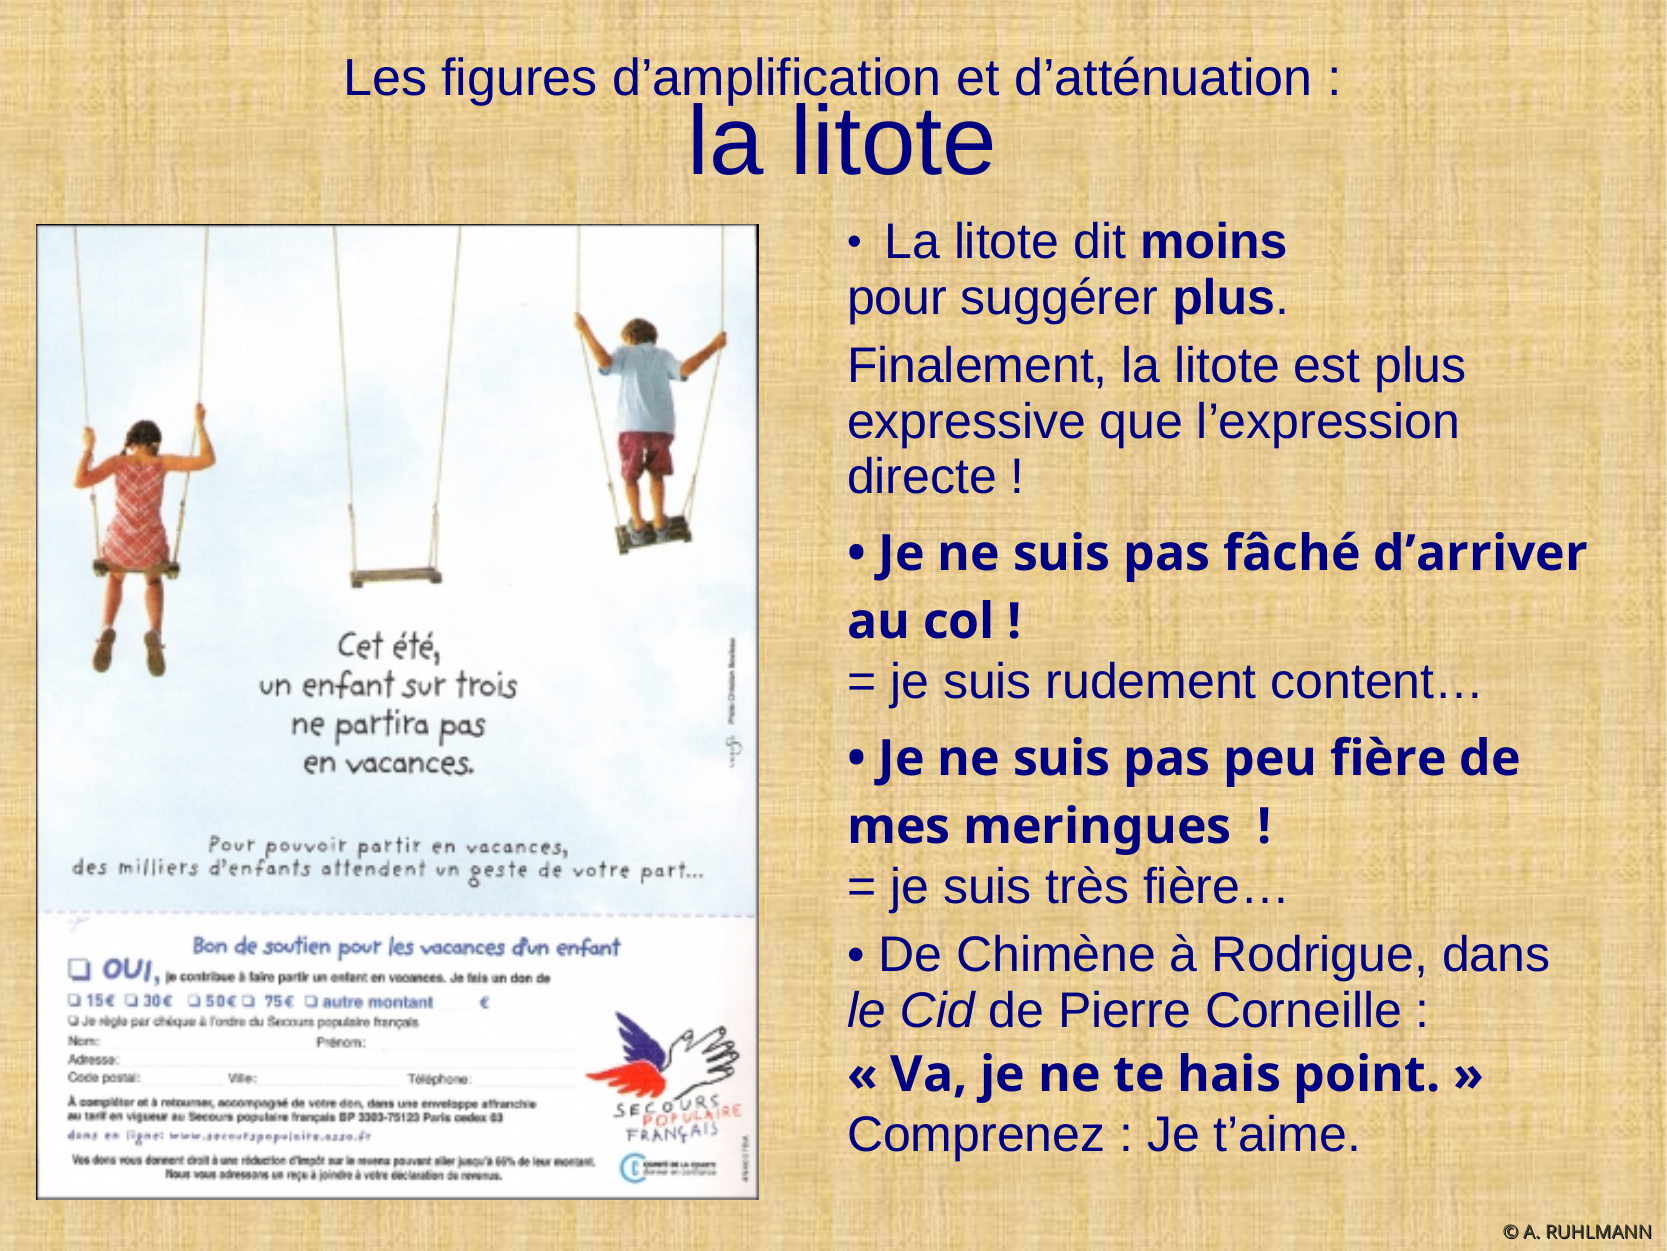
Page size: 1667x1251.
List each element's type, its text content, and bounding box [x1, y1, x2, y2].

text_box © A. RUHLMANN [1412, 1212, 1667, 1251]
list La litote dit moins pour suggérer plus. Finalement, la litote est plus expressive que l’expression directe ! • Je ne suis pas fâché d’arriver au col ! = je suis rudement content… • Je ne suis pas peu fière de mes meringues ! = je suis très fière… • De Chimène à Rodrigue, dans le Cid de Pierre Corneille : « Va, je ne te hais point. » Comprenez : Je t’aime. [800, 200, 1600, 1176]
picture [0, 0, 1667, 1251]
title Les figures d’amplification et d’atténuation : la litote [112, 43, 1563, 207]
